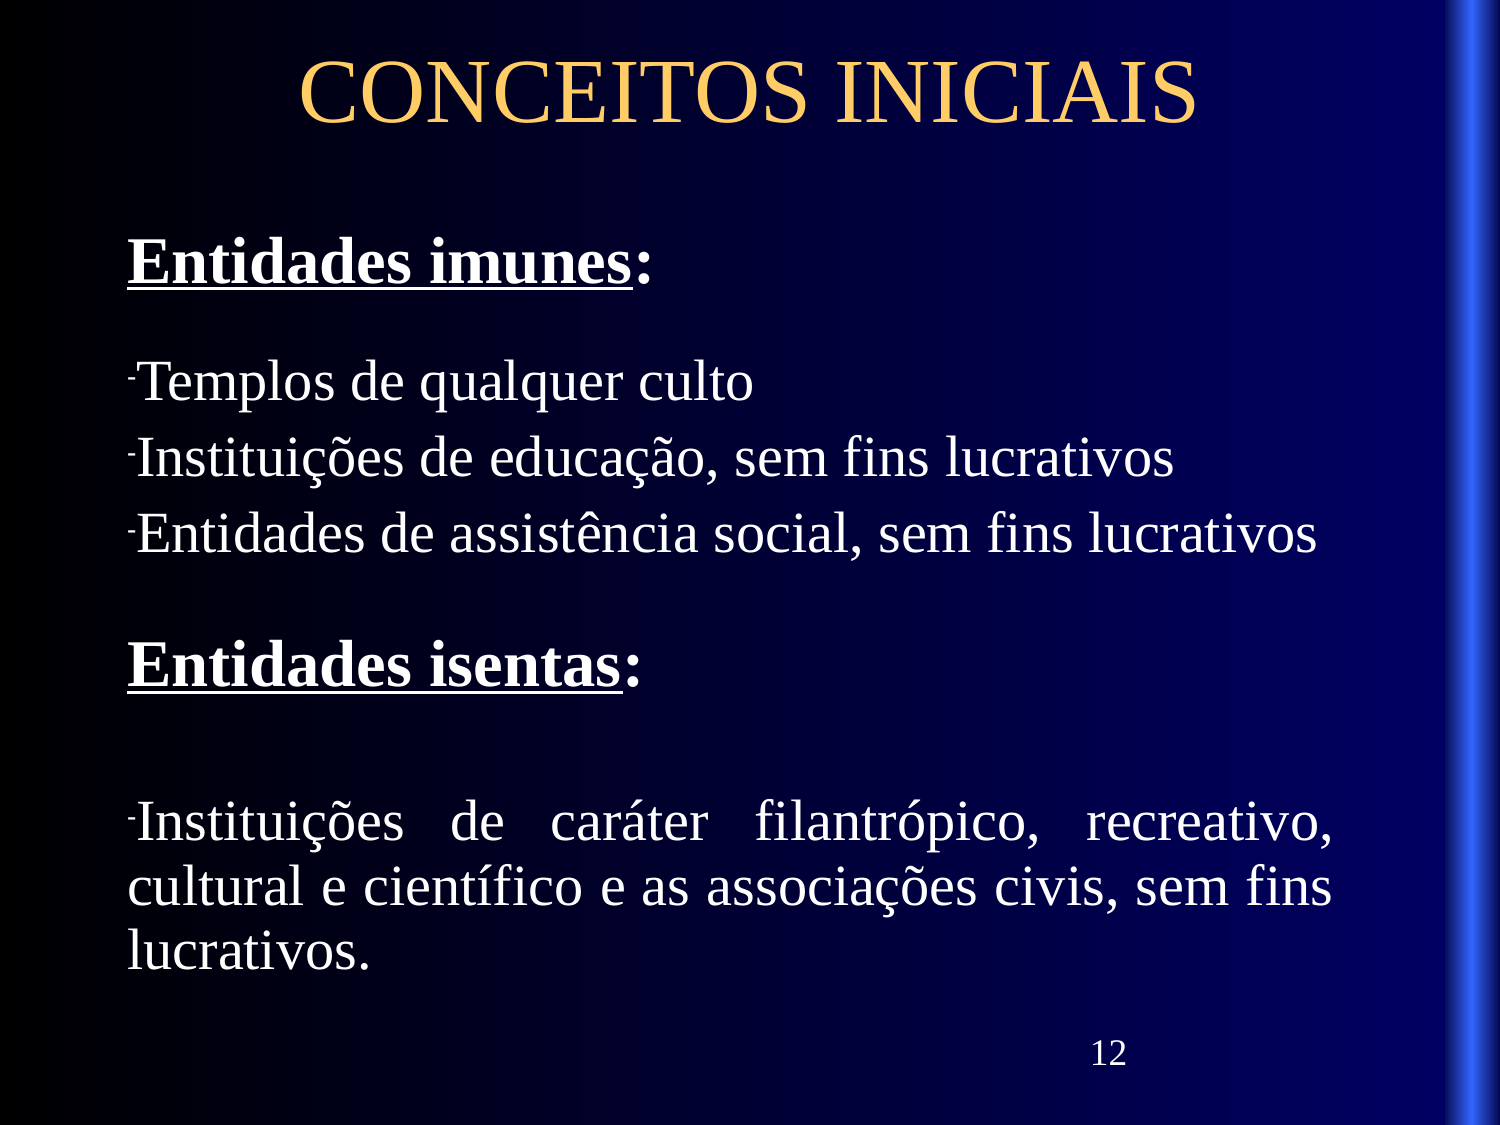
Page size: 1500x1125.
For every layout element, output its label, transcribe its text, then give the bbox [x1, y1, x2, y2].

title CONCEITOS INICIAIS [112, 23, 1388, 211]
text_box Entidades imunes: Templos de qualquer culto Instituições de educação, sem fins lucrativos Entidades de assistência social, sem fins lucrativos Entidades isentas: Instituições de caráter filantrópico, recreativo, cultural e científico e as associações civis, sem fins lucrativos. [112, 216, 1388, 1067]
